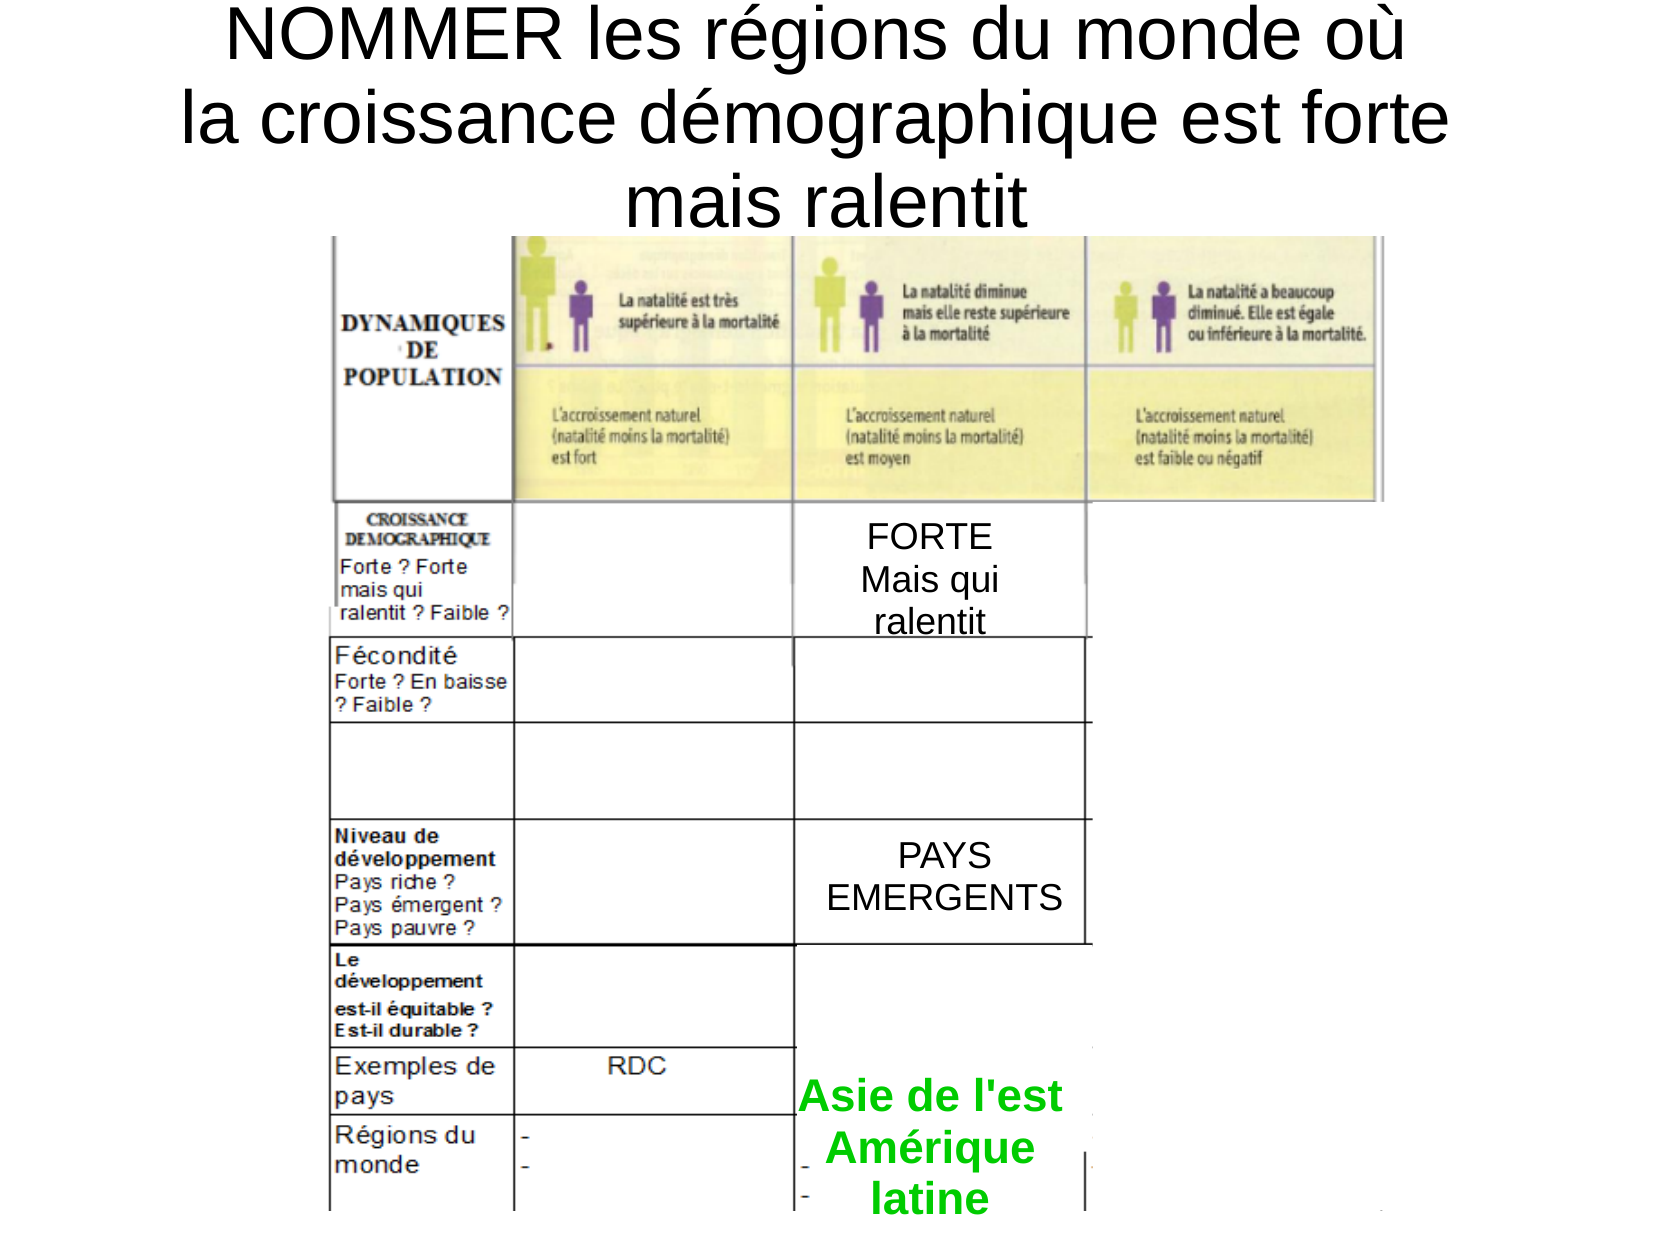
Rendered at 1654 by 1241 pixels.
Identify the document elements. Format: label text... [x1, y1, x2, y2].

text_box Asie de l'est Amérique latine [767, 1062, 1093, 1241]
title NOMMER les régions du monde où la croissance démographique est forte mais ralentit [0, 0, 1654, 244]
text_box FORTE Mais qui ralentit [797, 508, 1063, 650]
text_box PAYS EMERGENTS [797, 826, 1092, 926]
picture [324, 236, 1388, 1211]
text_box [797, 501, 1388, 1211]
